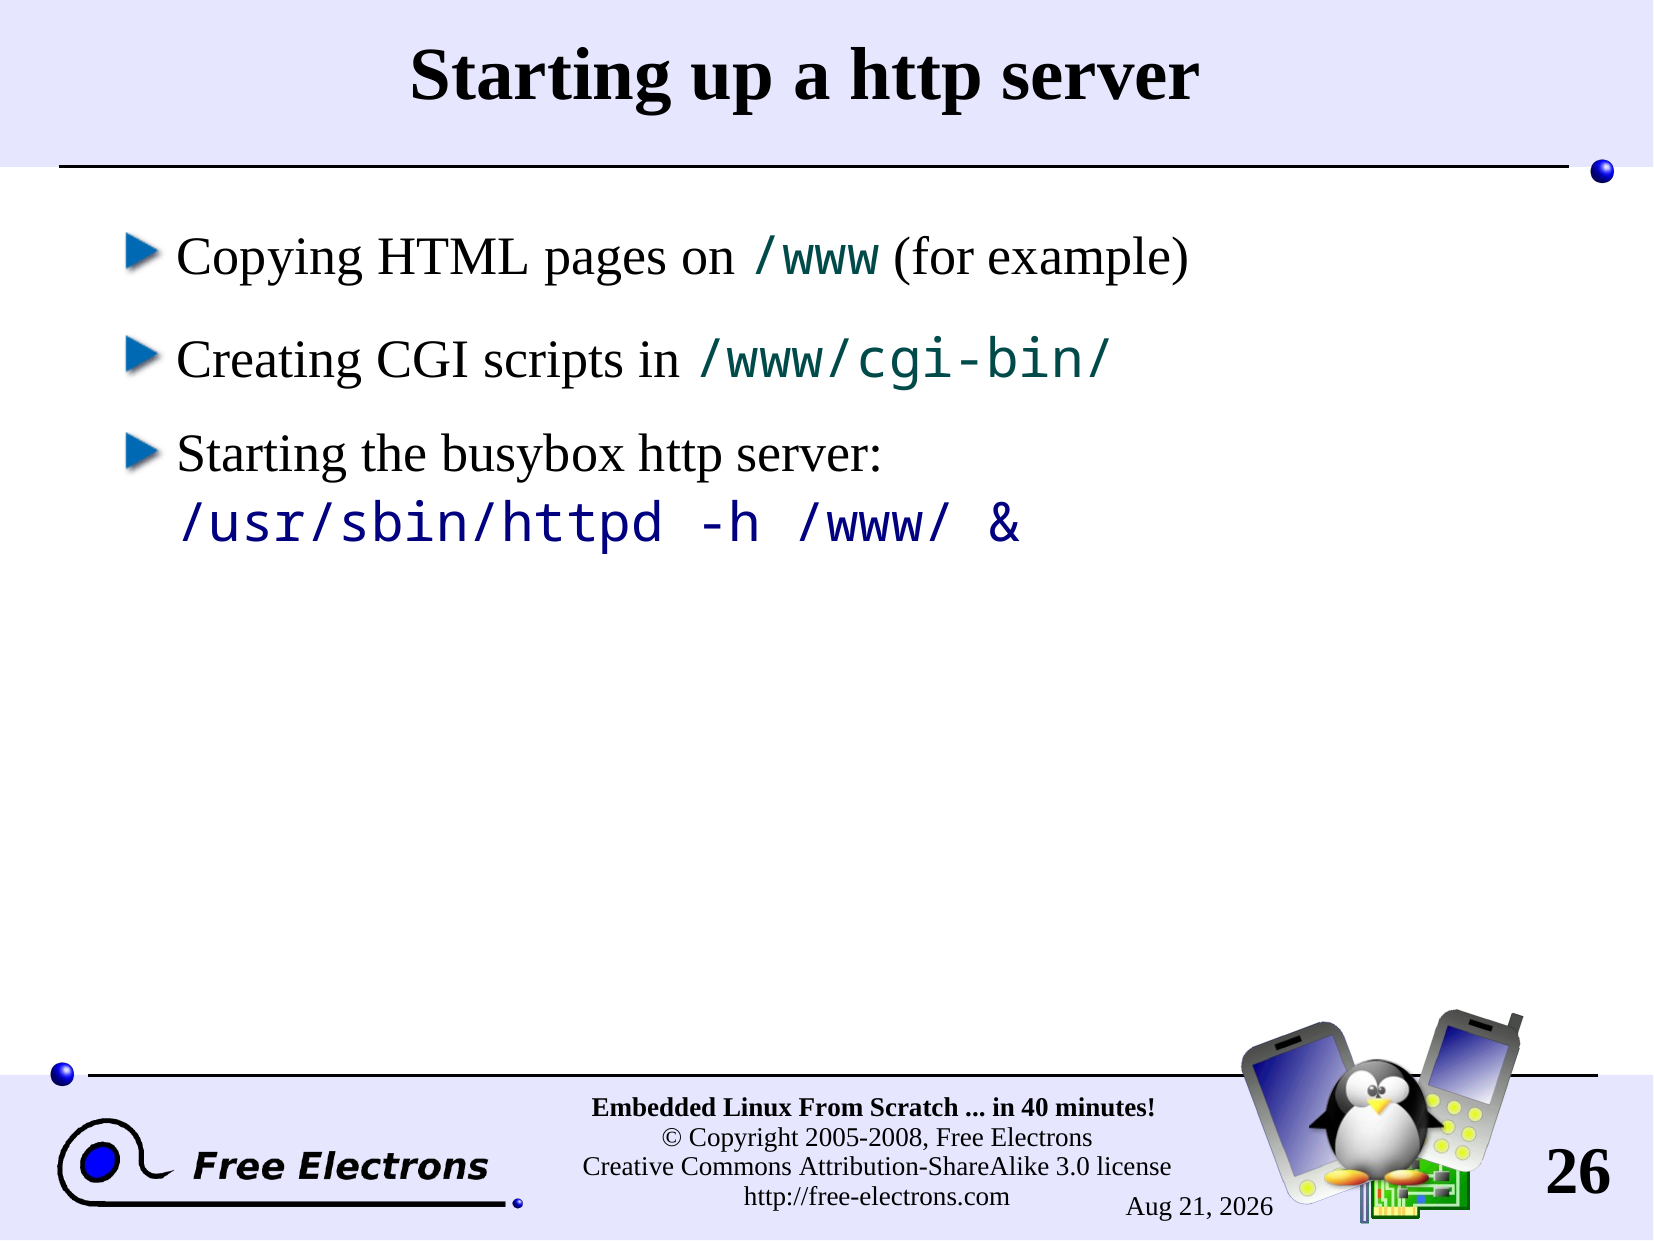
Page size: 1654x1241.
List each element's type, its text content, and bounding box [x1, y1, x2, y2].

list Copying HTML pages on /www (for example) Creating CGI scripts in /www/cgi-bin/ Starting the busybox http server: /usr/sbin/httpd -h /www/ & [105, 216, 1518, 1066]
title Starting up a http server [60, 25, 1551, 124]
picture [1231, 1007, 1538, 1241]
picture [50, 1107, 527, 1216]
